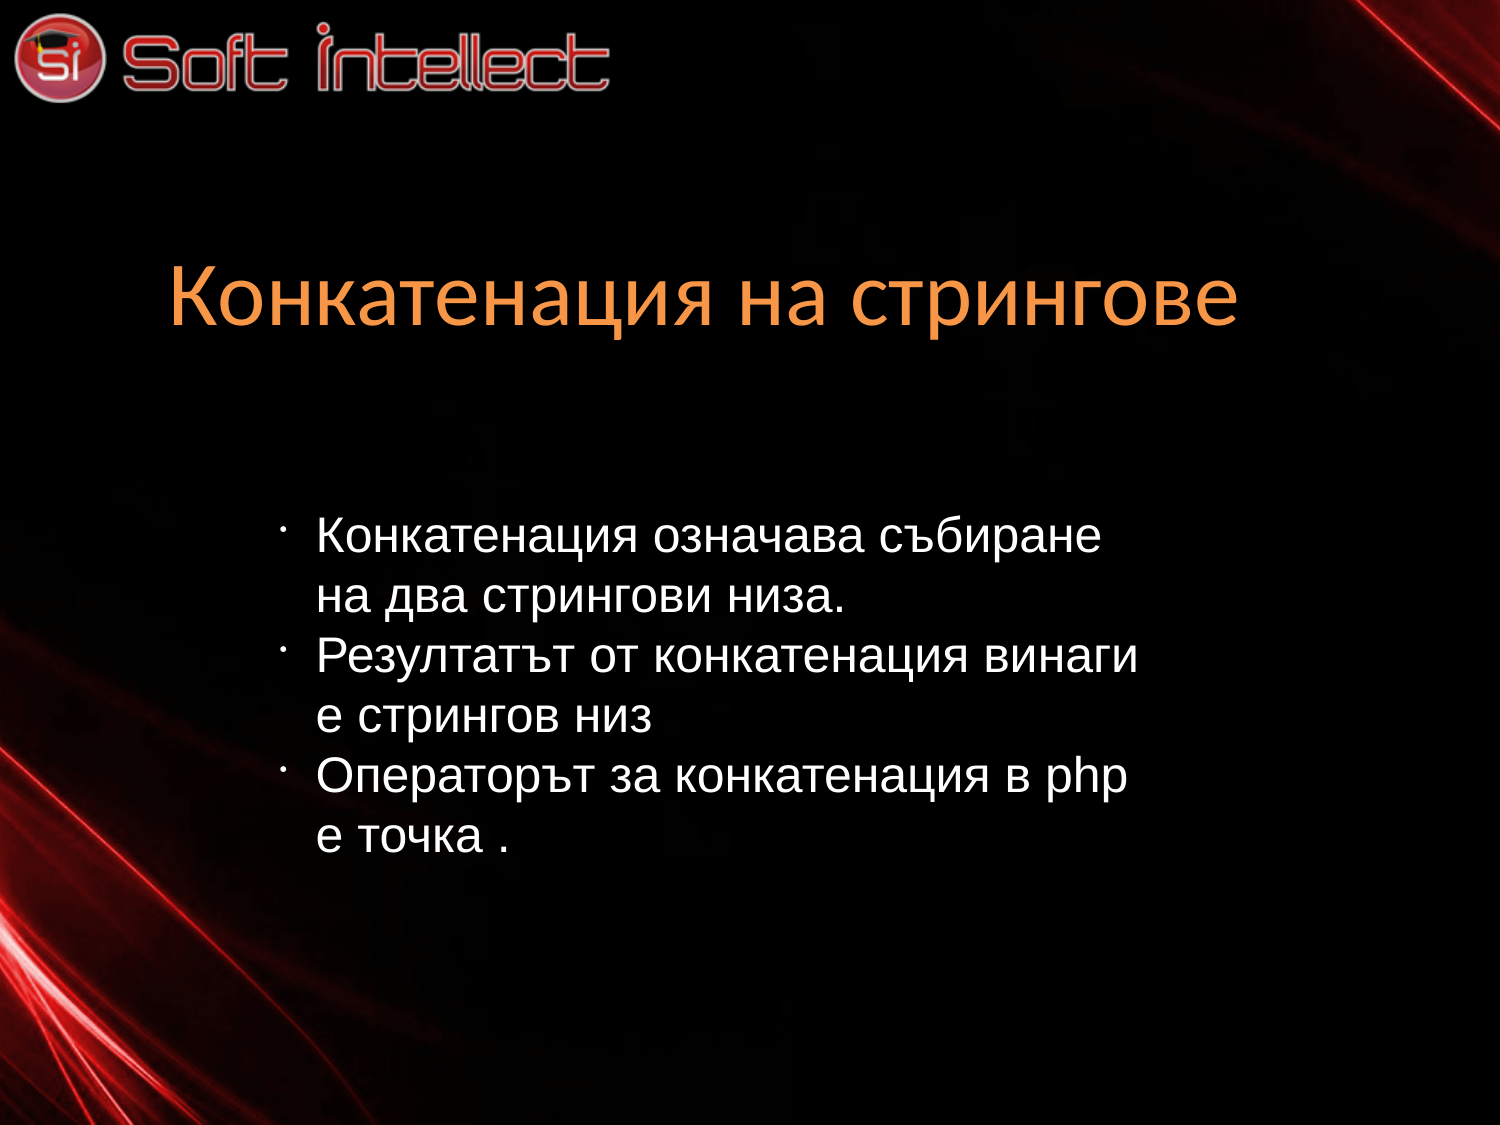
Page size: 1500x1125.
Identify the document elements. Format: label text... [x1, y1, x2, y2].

text_box Конкатенация означава събиране на два стрингови низа. Резултатът от конкатенация винаги е стрингов низ Операторът за конкатенация в php е точка . [264, 495, 1185, 825]
text_box Конкатенация на стрингове [29, 195, 1380, 383]
picture [0, 0, 1500, 1125]
